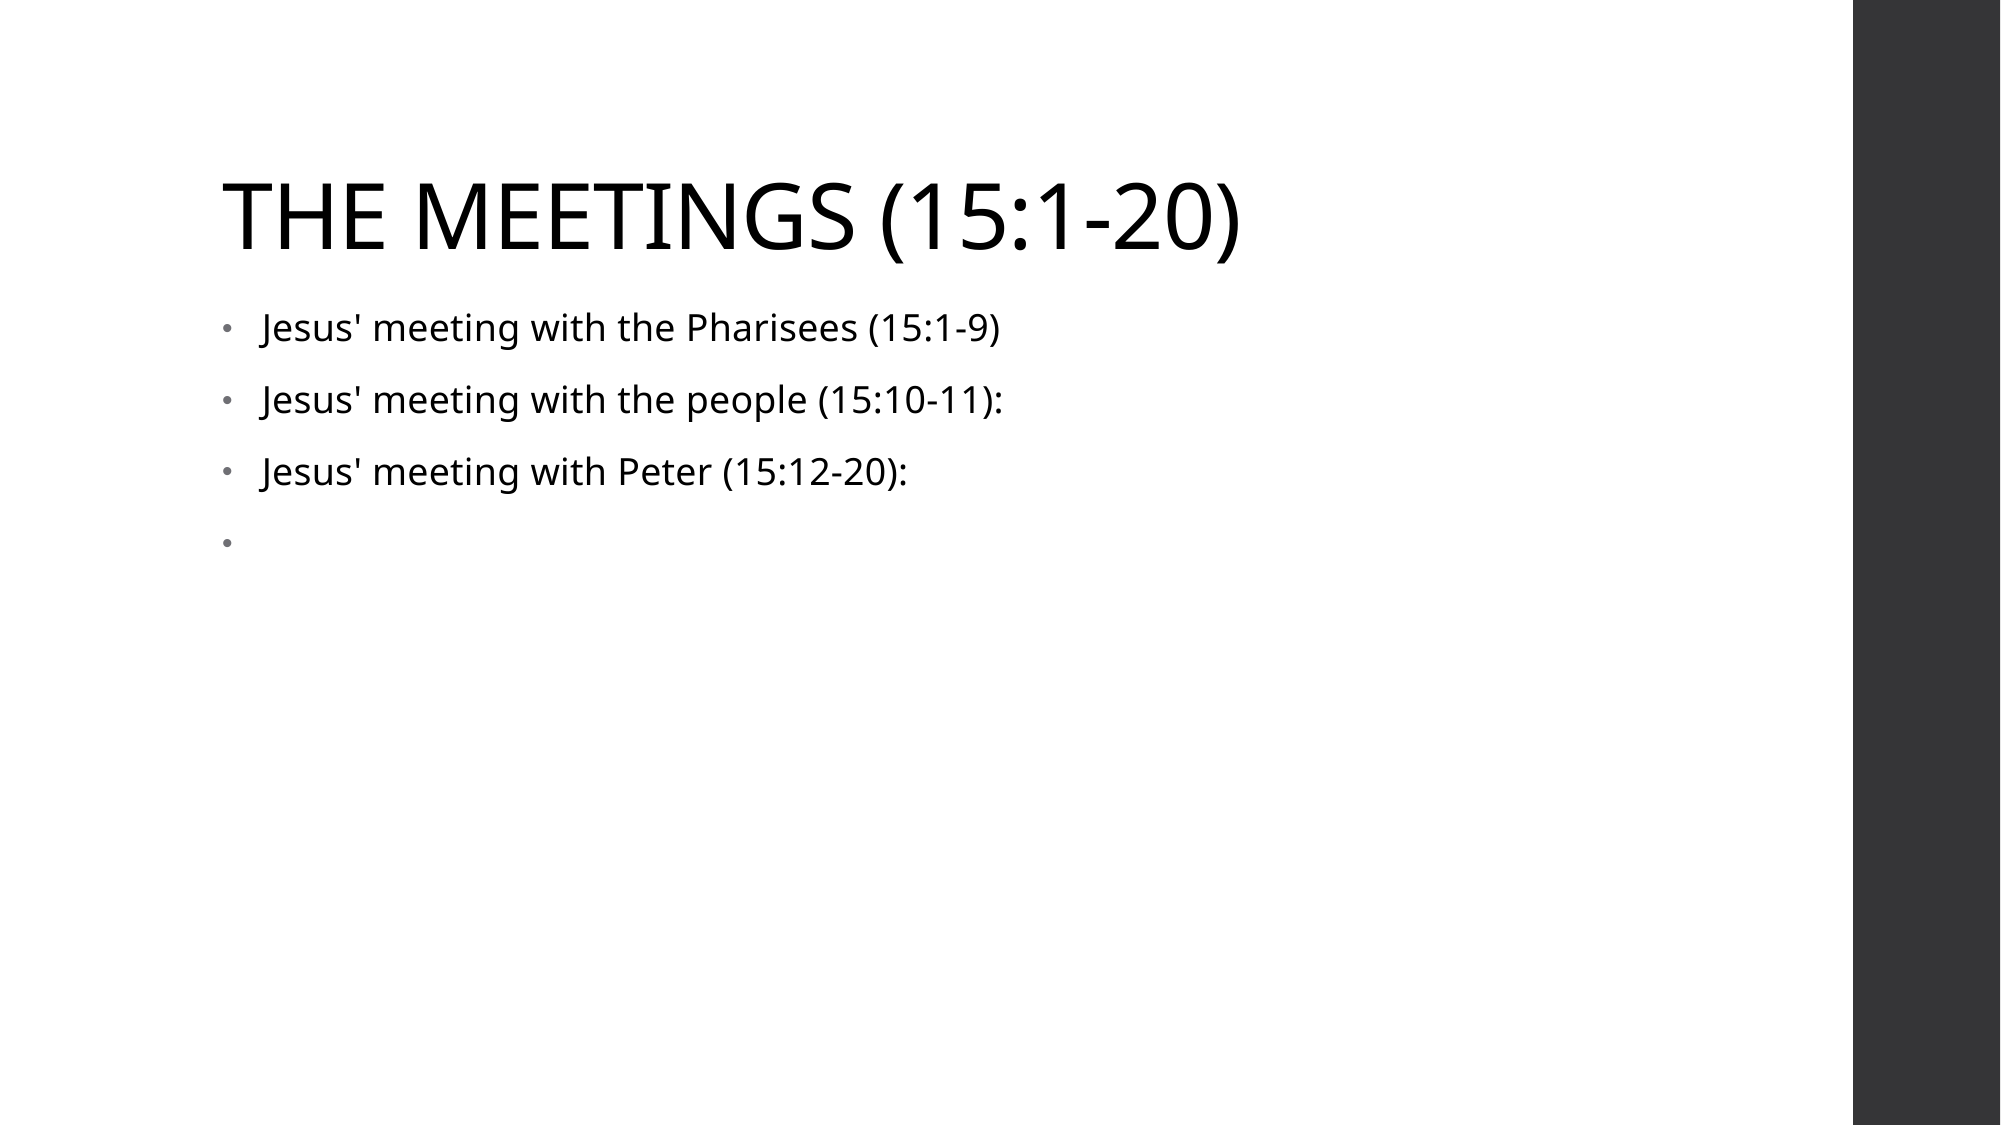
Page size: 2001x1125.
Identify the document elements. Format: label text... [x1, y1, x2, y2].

list Jesus' meeting with the Pharisees (15:1-9) Jesus' meeting with the people (15:10-11): Jesus' meeting with Peter (15:12-20): [206, 299, 1617, 1014]
title THE MEETINGS (15:1-20) [206, 60, 1797, 278]
